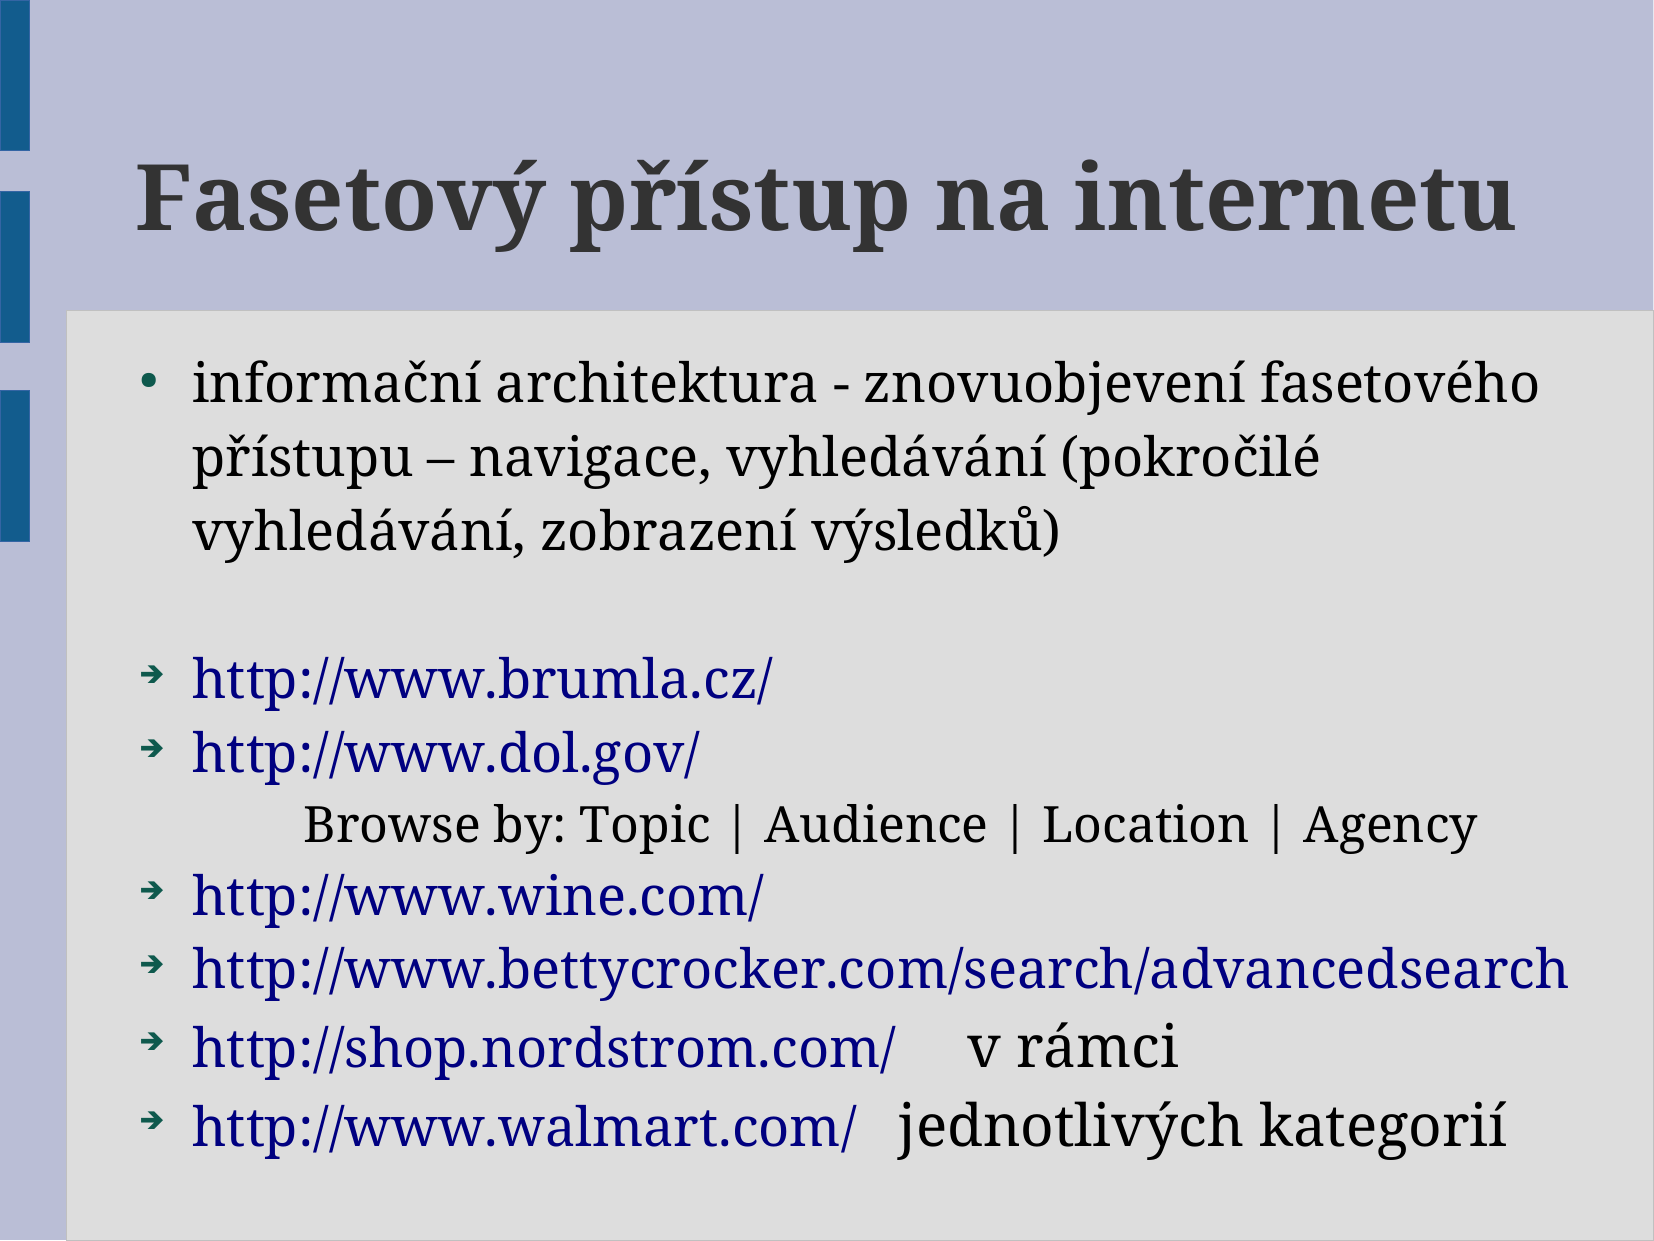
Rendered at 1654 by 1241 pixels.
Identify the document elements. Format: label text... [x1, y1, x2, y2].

list informační architektura - znovuobjevení fasetového přístupu – navigace, vyhledávání (pokročilé vyhledávání, zobrazení výsledků) http://www.brumla.cz/ http://www.dol.gov/ Browse by: Topic | Audience | Location | Agency http://www.wine.com/ http://www.bettycrocker.com/search/advancedsearch http://shop.nordstrom.com/ v rámci http://www.walmart.com/ jednotlivých kategorií [121, 344, 1595, 1112]
title Fasetový přístup na internetu [121, 98, 1534, 291]
